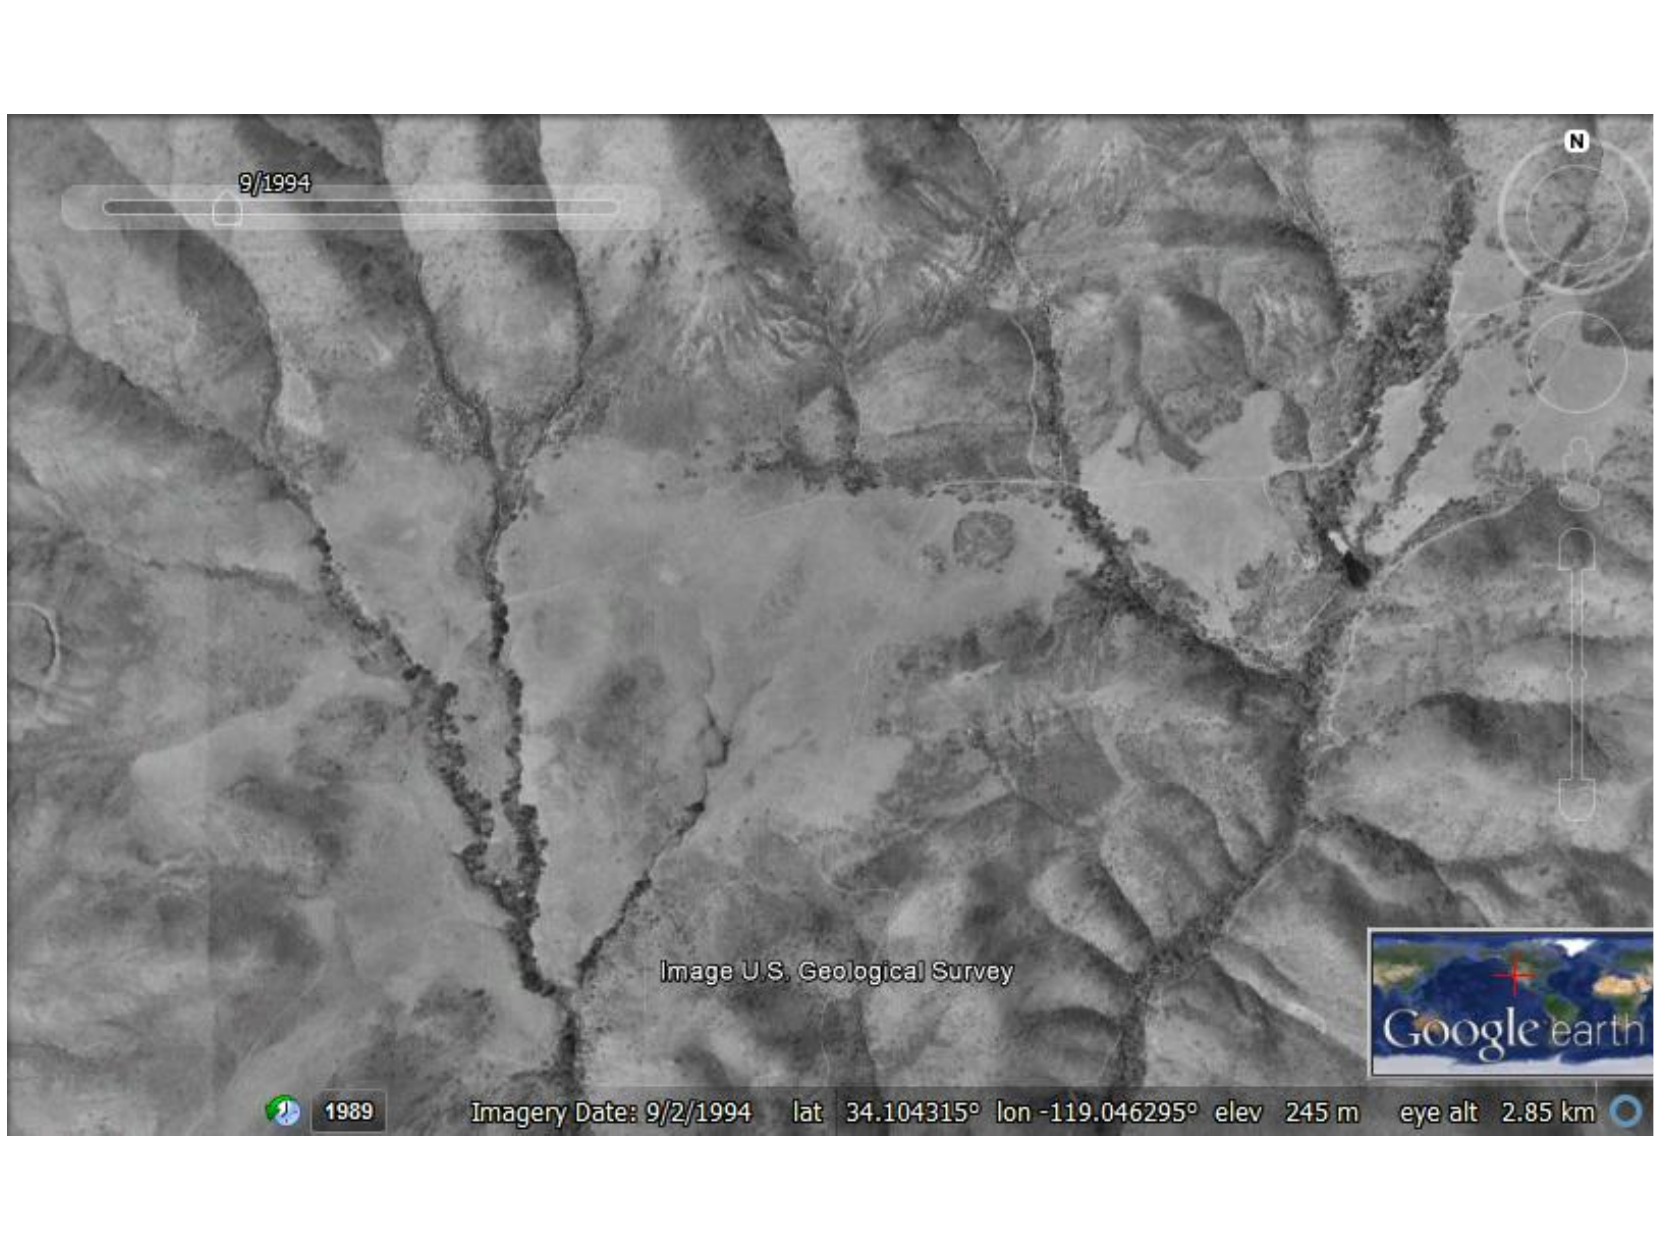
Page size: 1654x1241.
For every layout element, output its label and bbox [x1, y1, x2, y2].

picture [7, 114, 1654, 1136]
